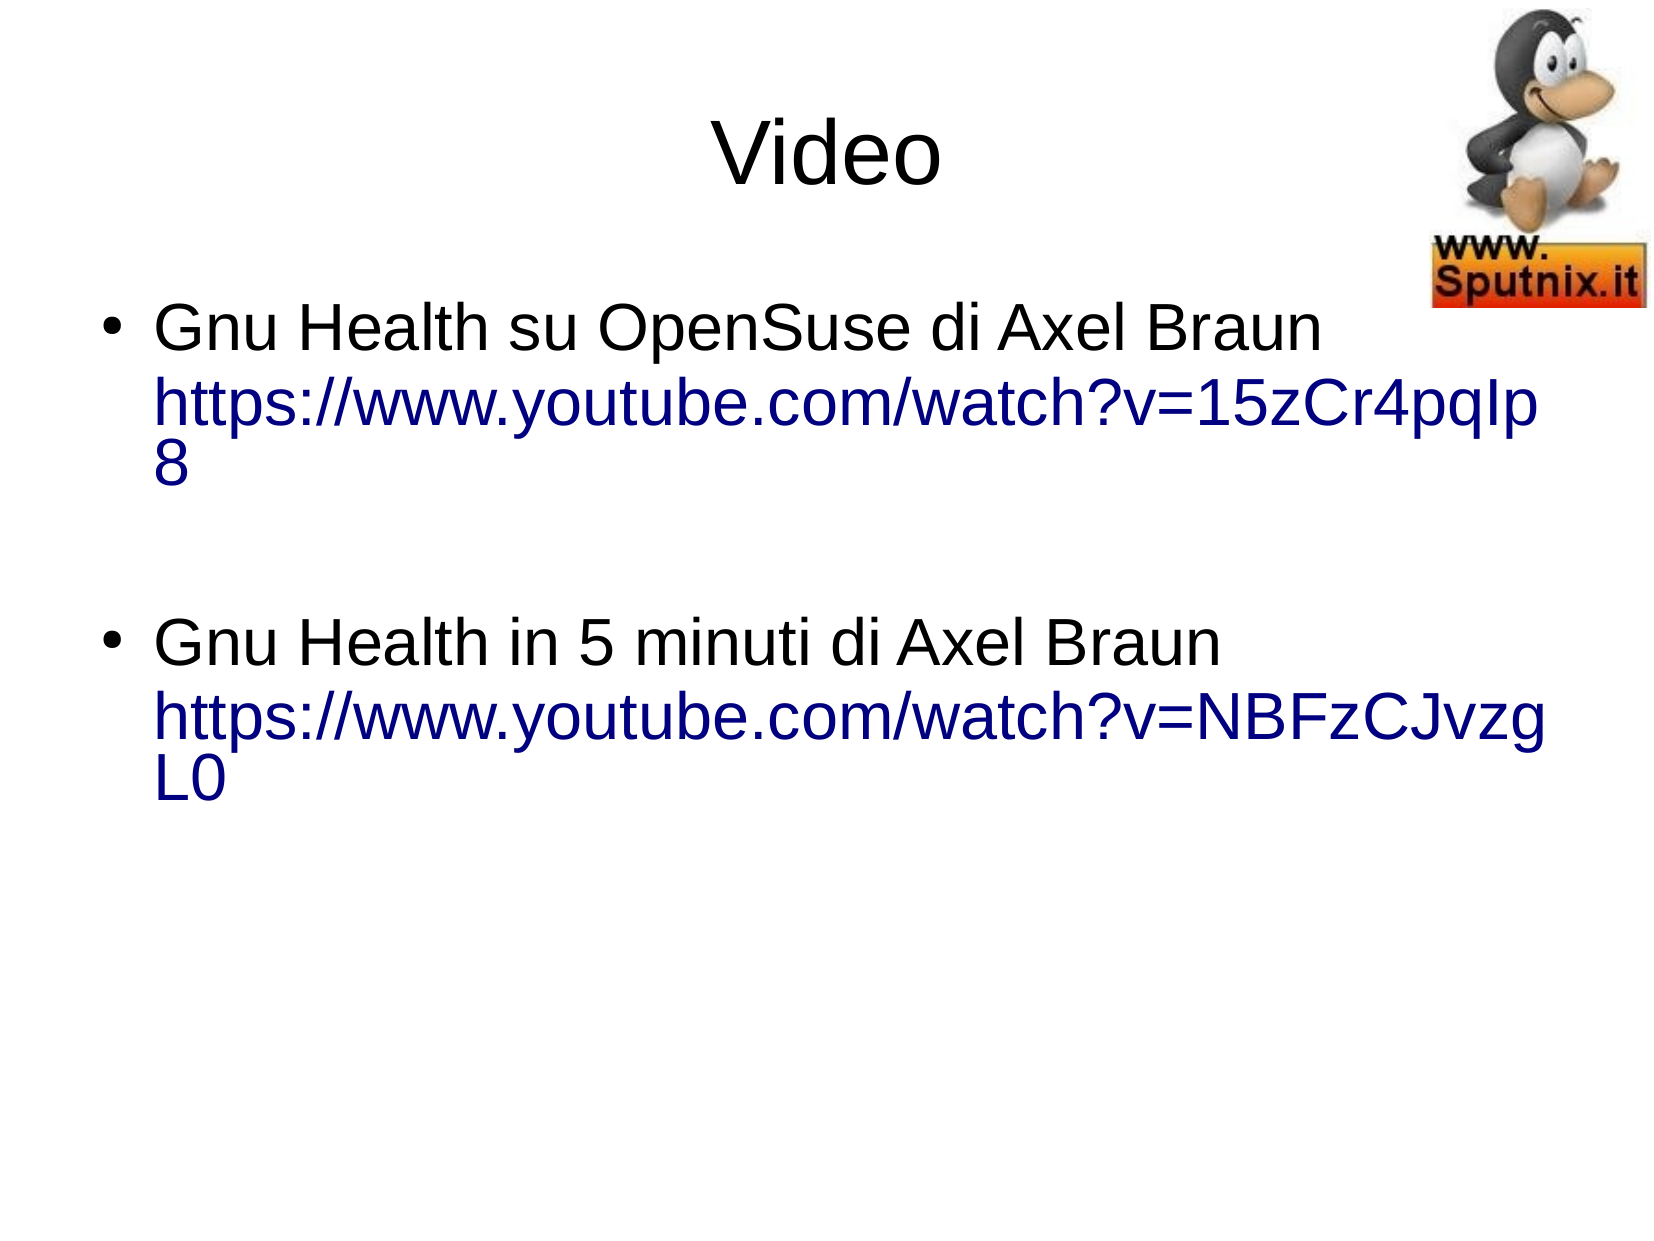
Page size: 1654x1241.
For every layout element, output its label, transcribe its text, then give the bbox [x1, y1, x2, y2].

list Gnu Health su OpenSuse di Axel Braun https://www.youtube.com/watch?v=15zCr4pqIp8 Gnu Health in 5 minuti di Axel Braun https://www.youtube.com/watch?v=NBFzCJvzgL0 [82, 290, 1571, 1010]
picture [1429, 8, 1651, 308]
title Video [82, 49, 1429, 257]
